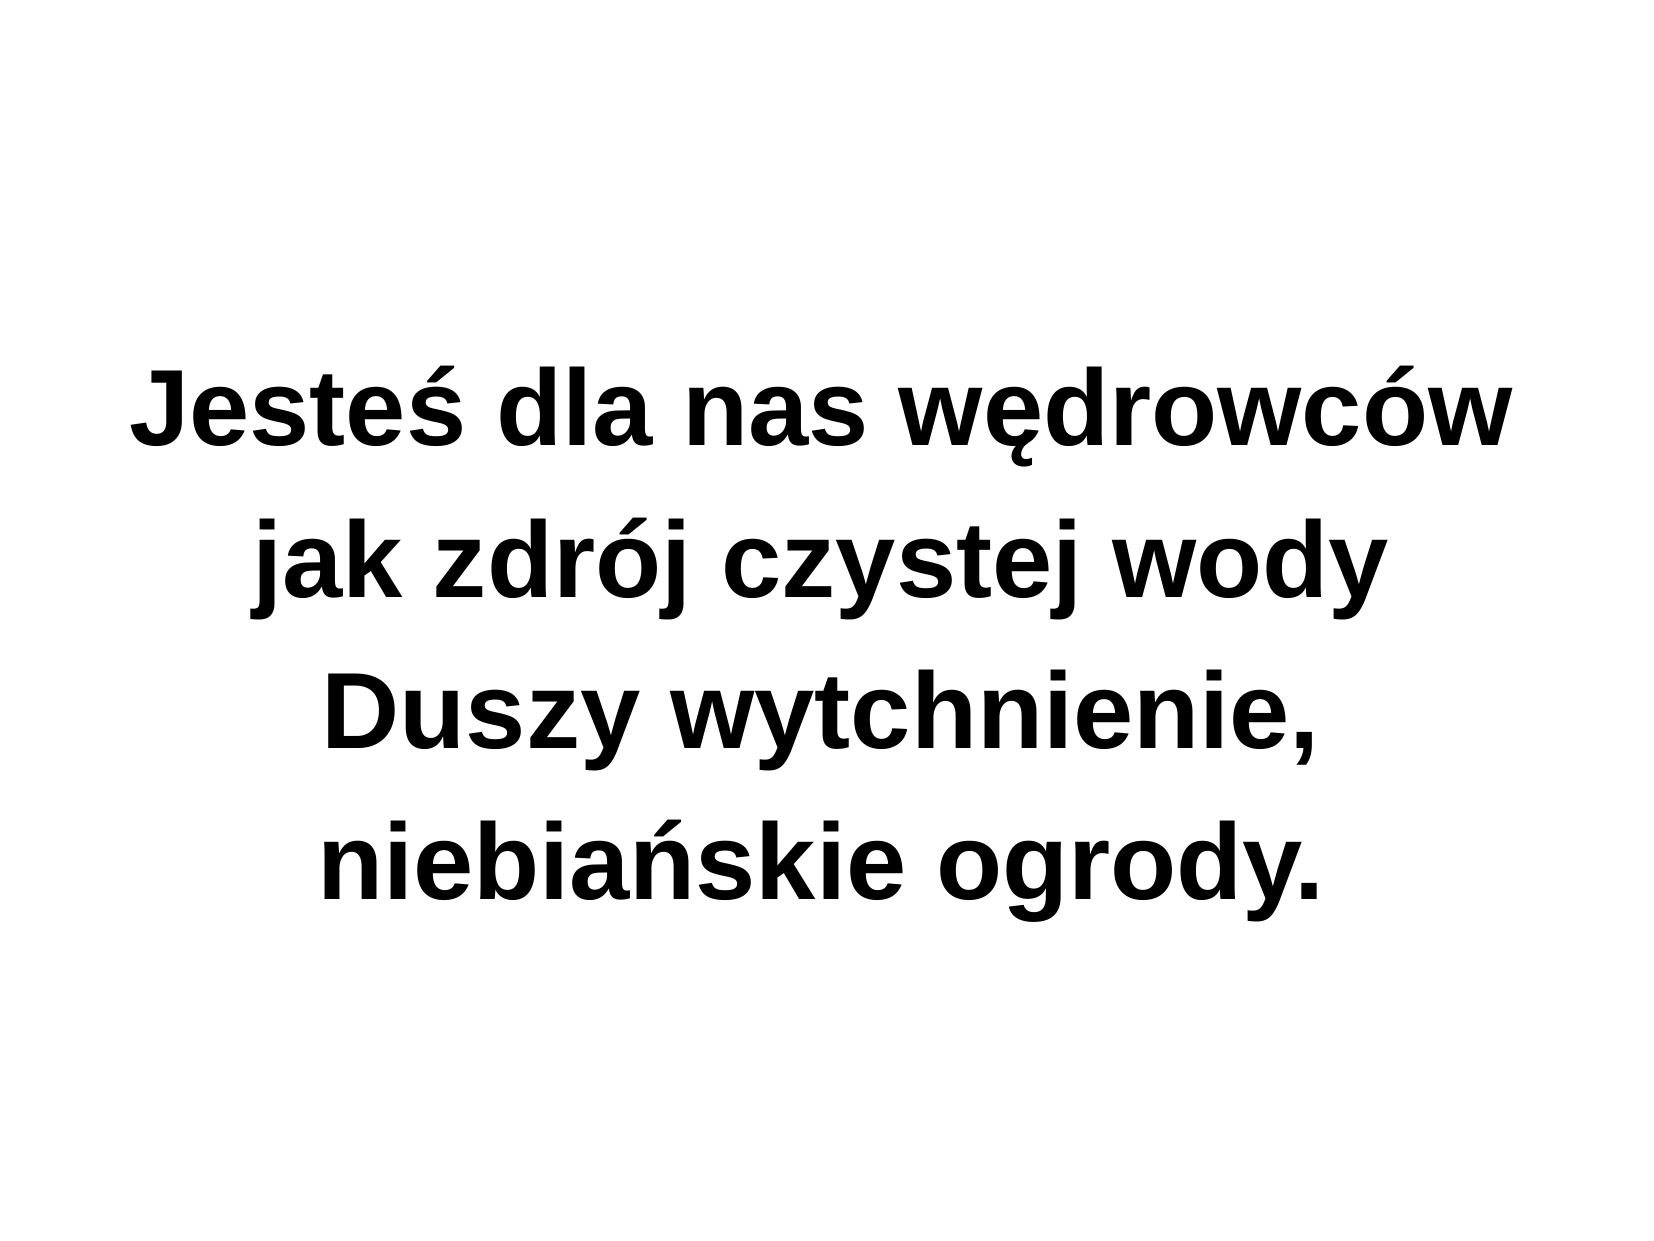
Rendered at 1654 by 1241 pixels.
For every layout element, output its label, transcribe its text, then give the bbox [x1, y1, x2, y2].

subtitle Jesteś dla nas wędrowców jak zdrój czystej wody Duszy wytchnienie, niebiańskie ogrody. [0, 0, 1642, 1241]
